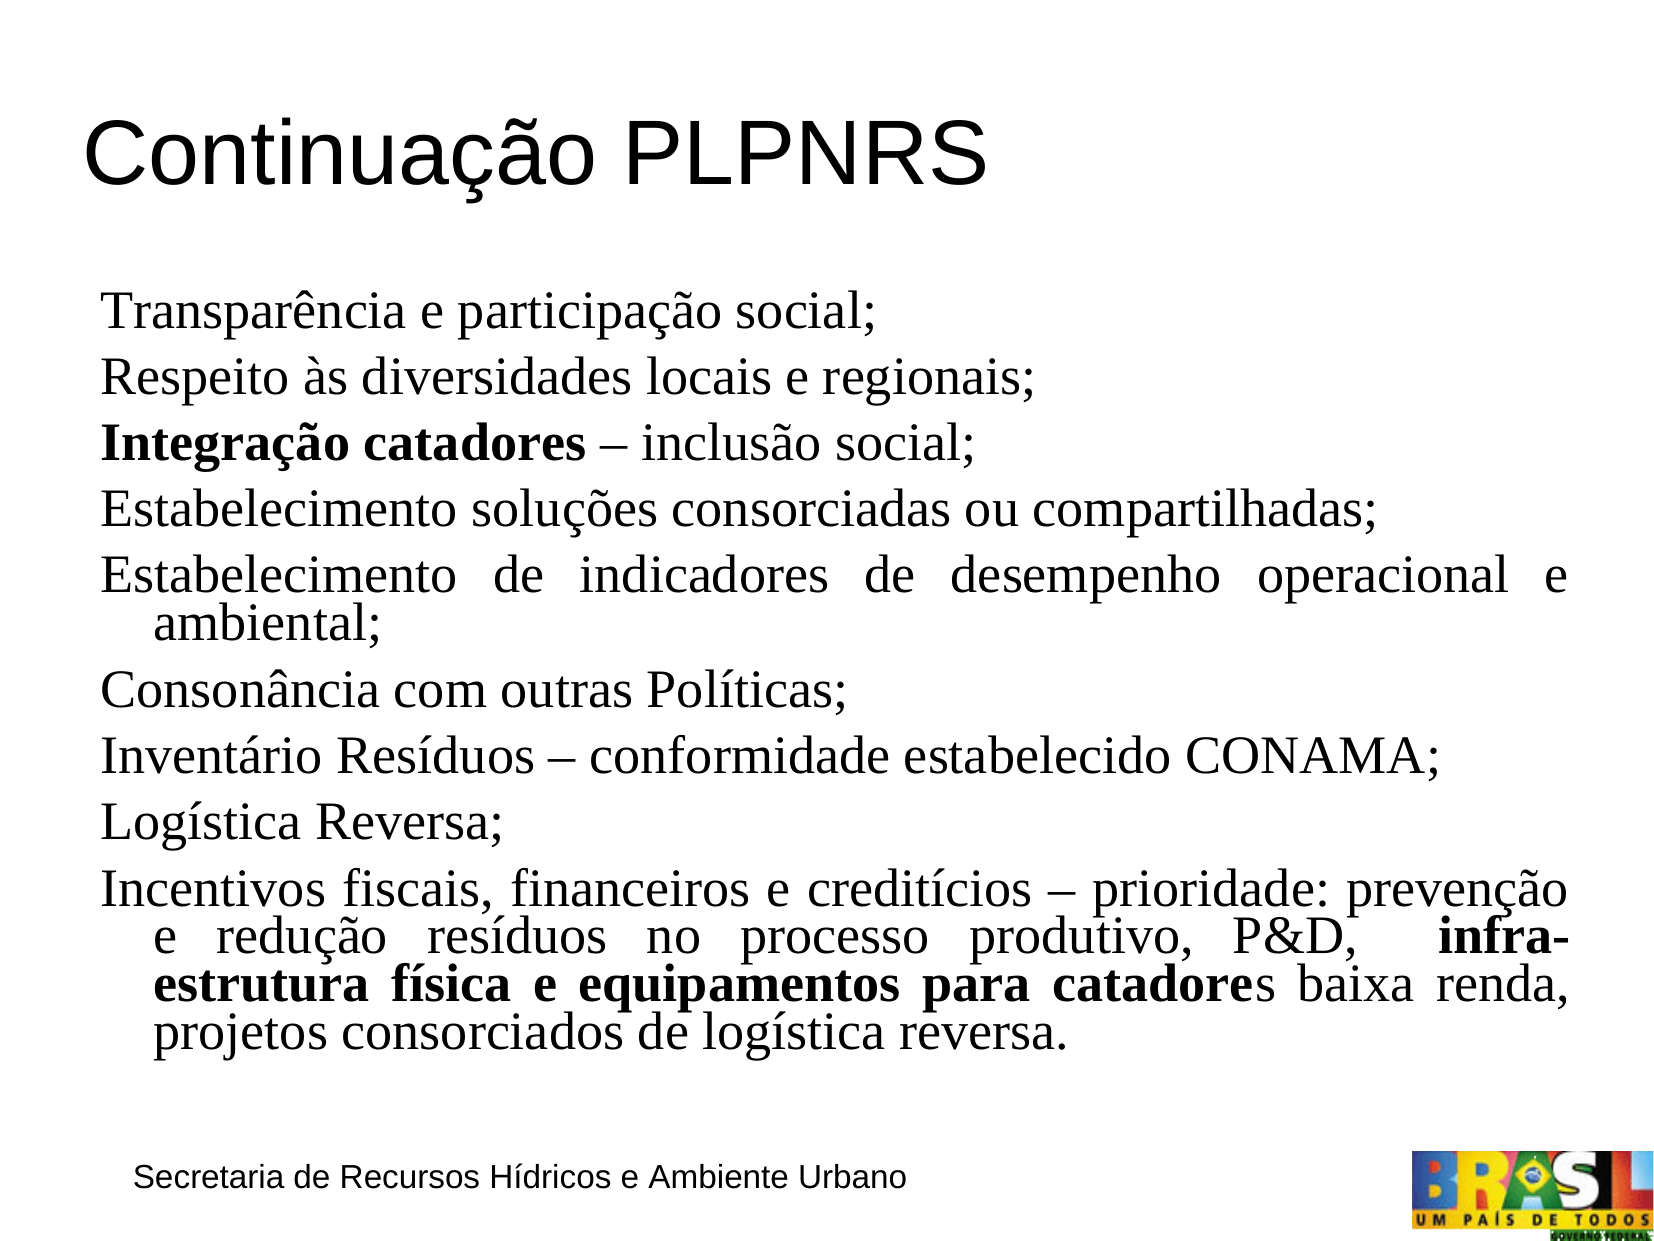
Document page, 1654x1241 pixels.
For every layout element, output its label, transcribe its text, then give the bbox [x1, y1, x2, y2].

picture [1412, 1151, 1654, 1241]
text_box Secretaria de Recursos Hídricos e Ambiente Urbano [118, 1151, 924, 1204]
list Transparência e participação social; Respeito às diversidades locais e regionais; Integração catadores – inclusão social; Estabelecimento soluções consorciadas ou compartilhadas; Estabelecimento de indicadores de desempenho operacional e ambiental; Consonância com outras Políticas; Inventário Resíduos – conformidade estabelecido CONAMA; Logística Reversa; Incentivos fiscais, financeiros e creditícios – prioridade: prevenção e redução resíduos no processo produtivo, P&D, infra-estrutura física e equipamentos para catadores baixa renda, projetos consorciados de logística reversa. [82, 290, 1571, 1109]
title Continuação PLPNRS [82, 49, 1571, 257]
